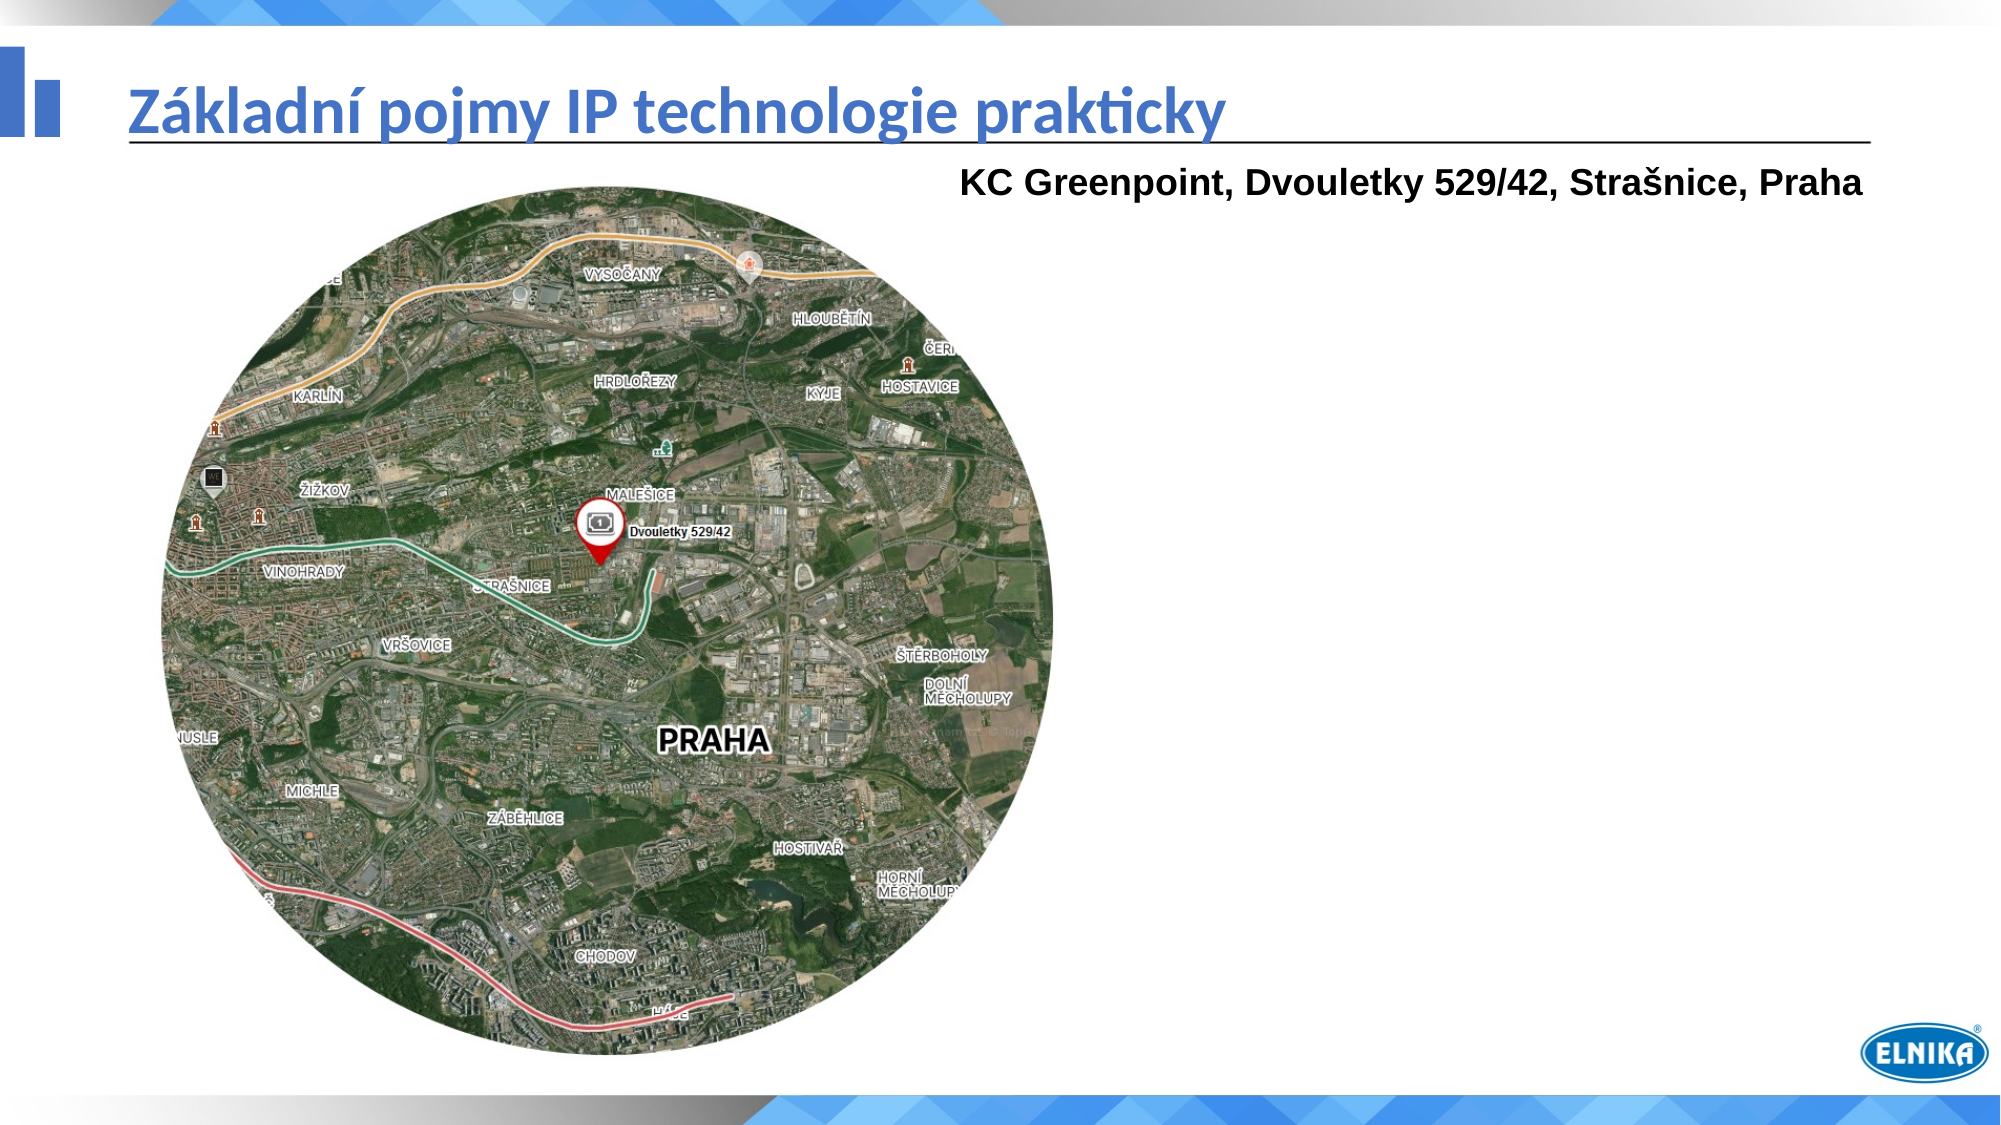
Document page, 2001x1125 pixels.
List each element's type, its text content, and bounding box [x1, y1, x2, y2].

text_box KC Greenpoint, Dvouletky 529/42, Strašnice, Praha [944, 153, 1920, 211]
picture [0, 0, 2001, 1125]
text_box Základní pojmy IP technologie prakticky [78, 58, 1270, 154]
